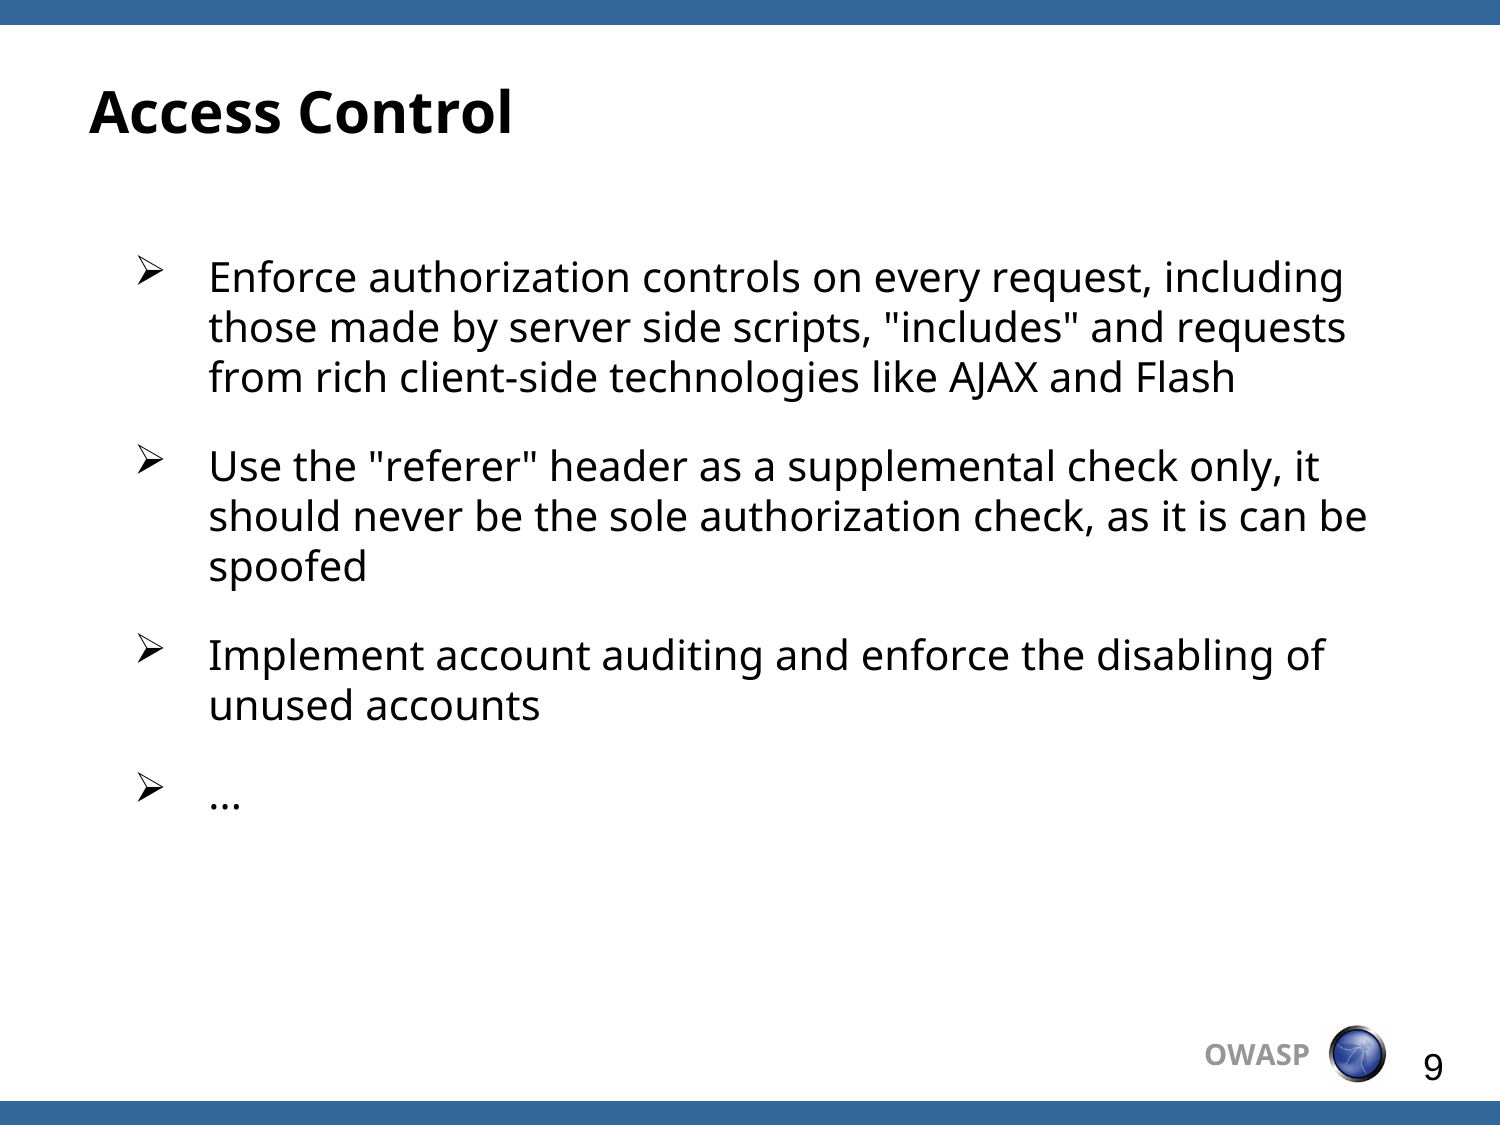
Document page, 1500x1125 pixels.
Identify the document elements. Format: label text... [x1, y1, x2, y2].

list Enforce authorization controls on every request, including those made by server side scripts, "includes" and requests from rich client-side technologies like AJAX and Flash Use the "referer" header as a supplemental check only, it should never be the sole authorization check, as it is can be spoofed Implement account auditing and enforce the disabling of unused accounts ... [81, 242, 1388, 951]
title Access Control [75, 45, 1426, 176]
picture [1325, 1024, 1388, 1083]
